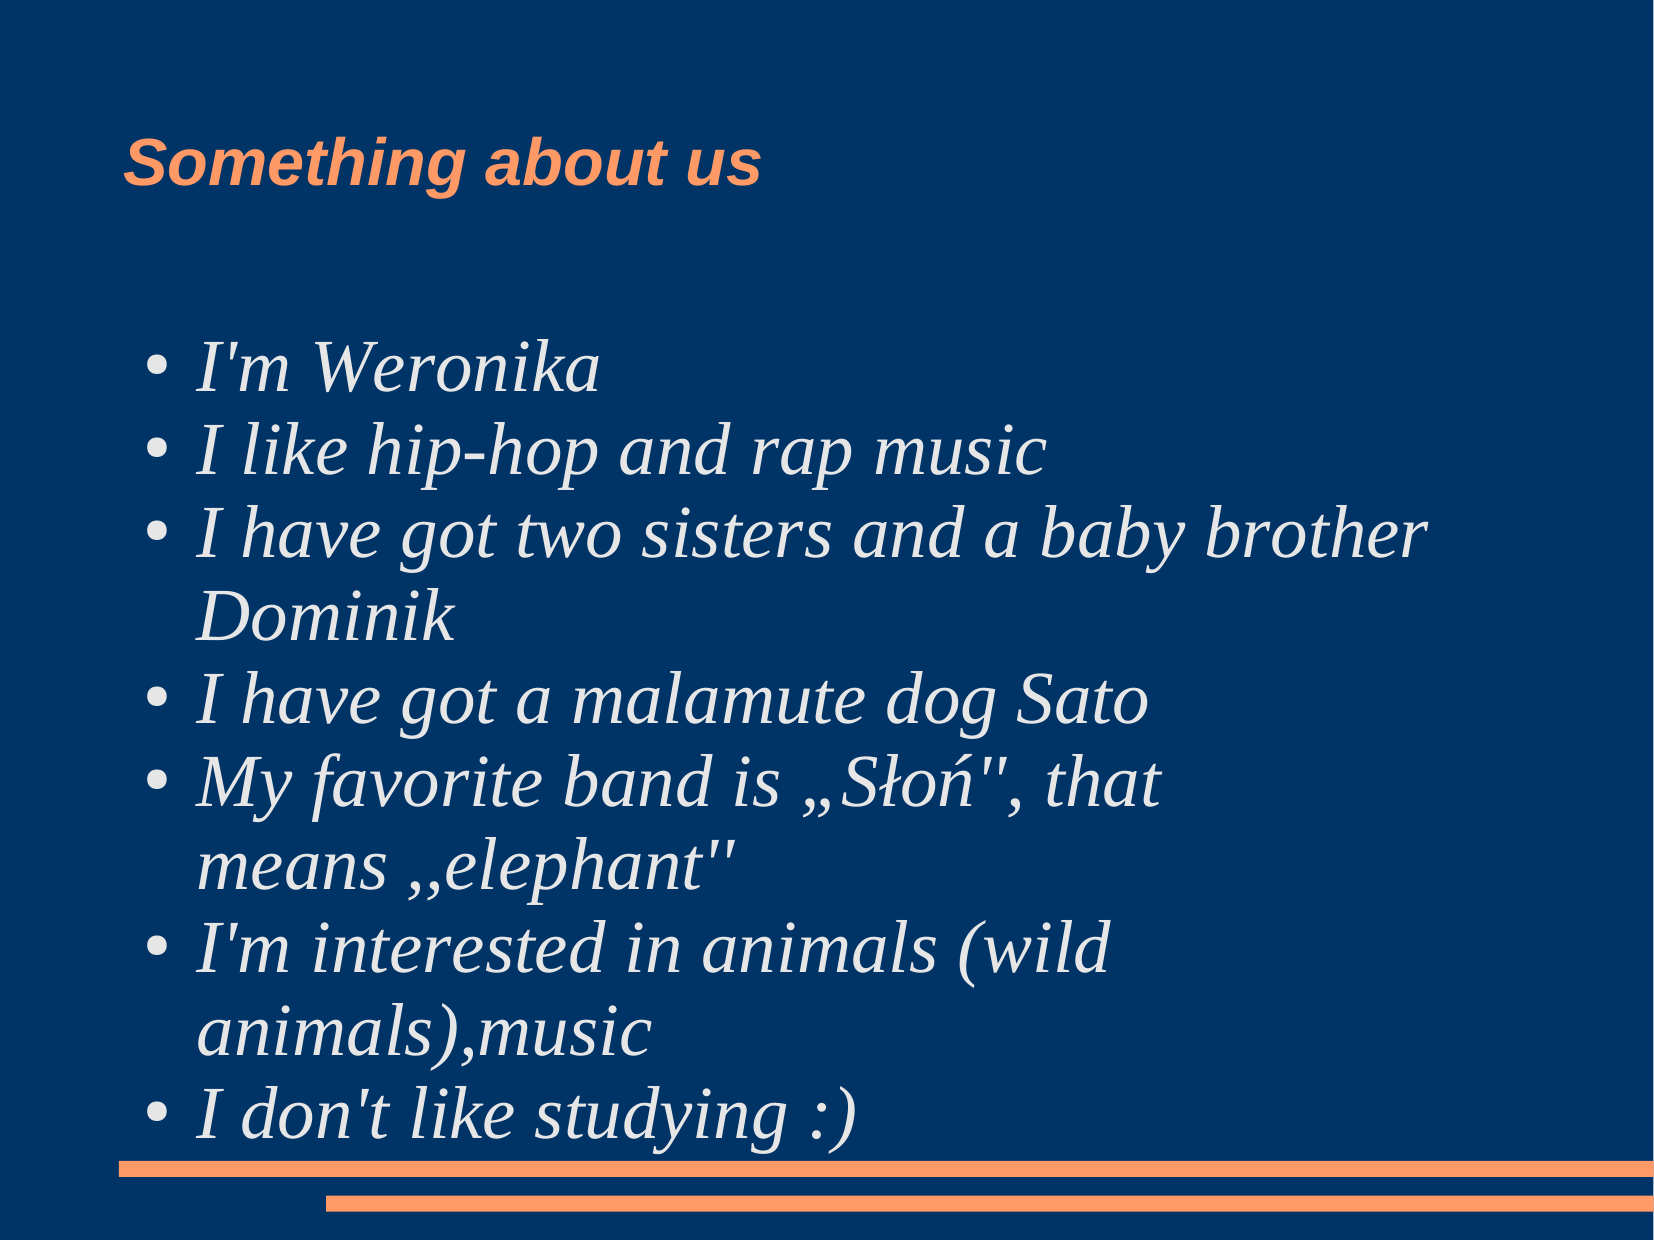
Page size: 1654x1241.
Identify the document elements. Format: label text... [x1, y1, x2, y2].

title Something about us [123, 58, 1536, 266]
list I'm Weronika I like hip-hop and rap music I have got two sisters and a baby brother Dominik I have got a malamute dog Sato My favorite band is „Słoń'', that means ,,elephant'' I'm interested in animals (wild animals),music I don't like studying :) [125, 324, 1565, 1220]
